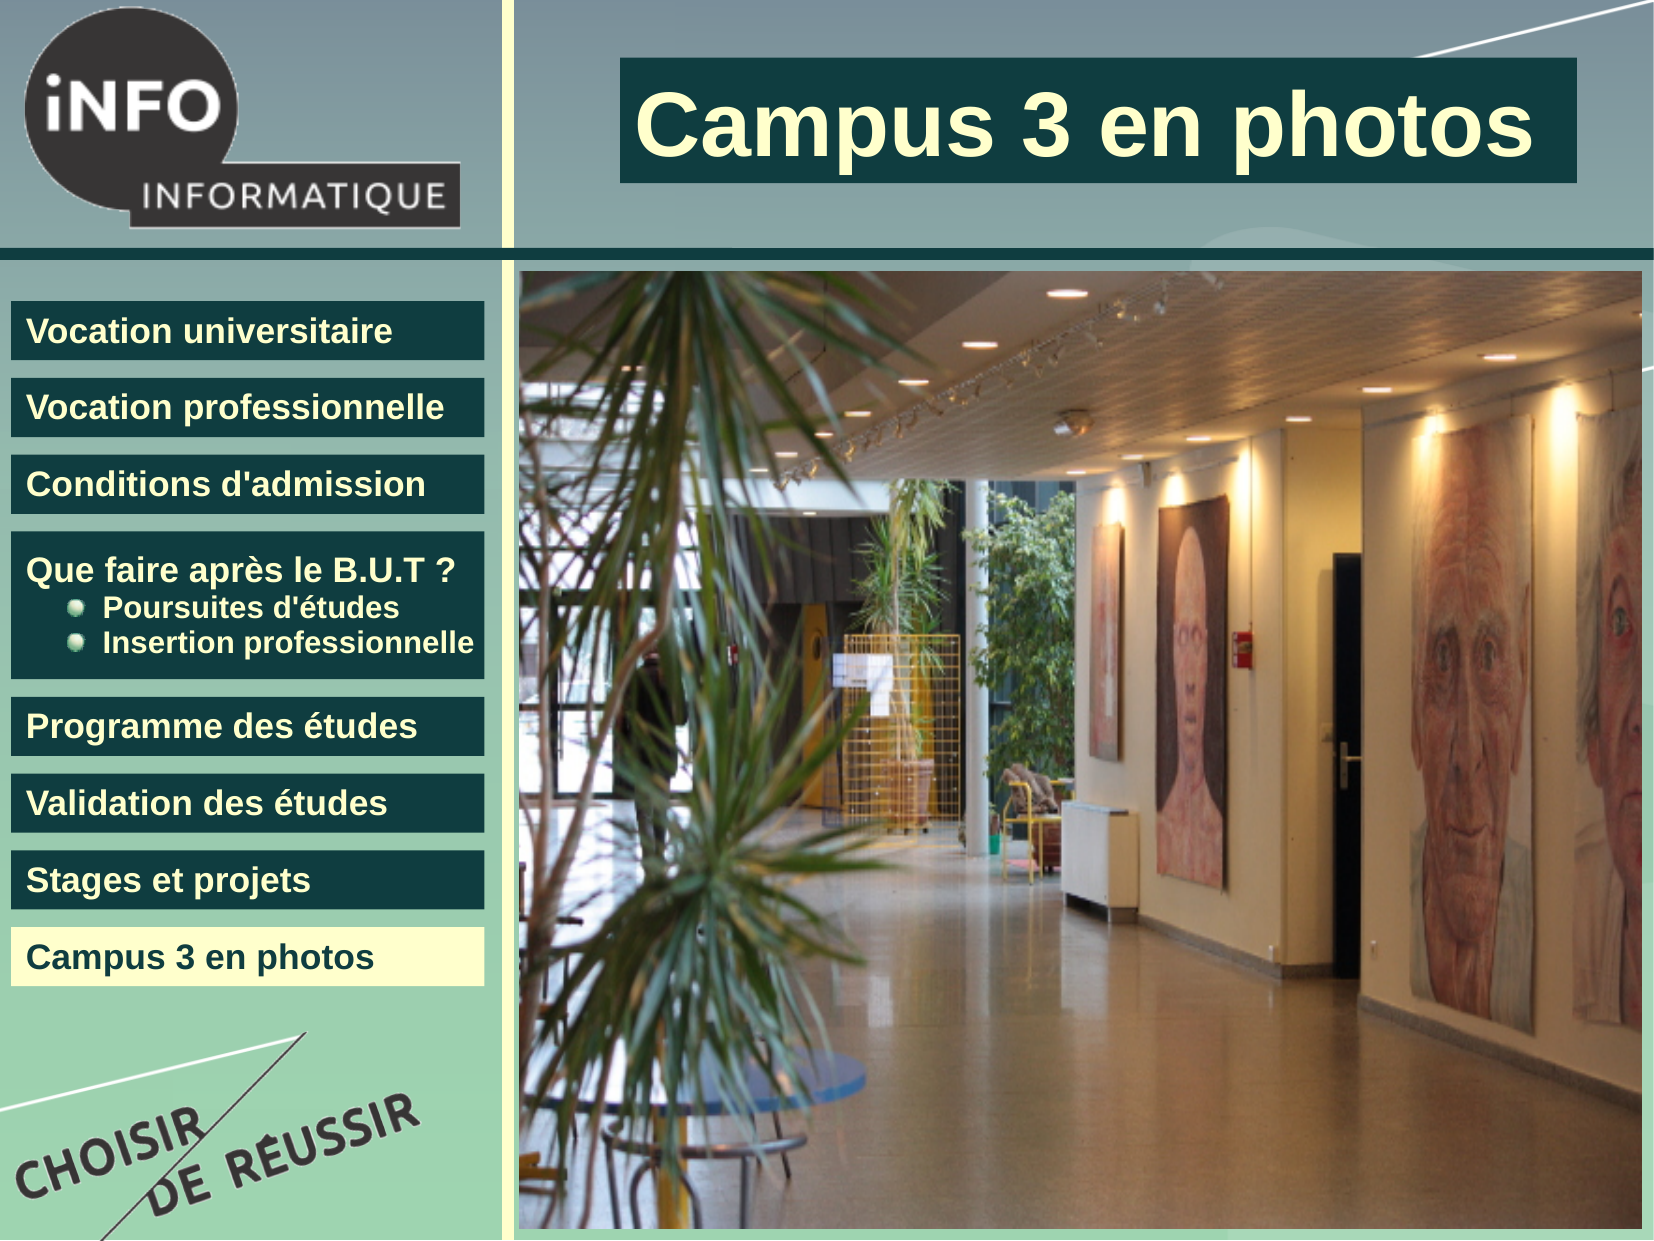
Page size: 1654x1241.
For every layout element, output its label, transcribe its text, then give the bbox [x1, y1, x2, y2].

text_box Validation des études [11, 773, 485, 833]
text_box Vocation universitaire [11, 301, 485, 361]
text_box Vocation professionnelle [11, 377, 485, 438]
text_box Que faire après le B.U.T ? Poursuites d'études Insertion professionnelle [11, 531, 485, 680]
picture [0, 0, 502, 247]
picture [0, 260, 502, 1241]
picture [514, 260, 1654, 1240]
text_box Campus 3 en photos [620, 57, 1577, 184]
text_box Stages et projets [11, 850, 485, 910]
picture [514, 0, 1654, 248]
text_box Conditions d'admission [11, 454, 485, 514]
text_box Campus 3 en photos [11, 927, 485, 987]
text_box Programme des études [11, 696, 485, 756]
